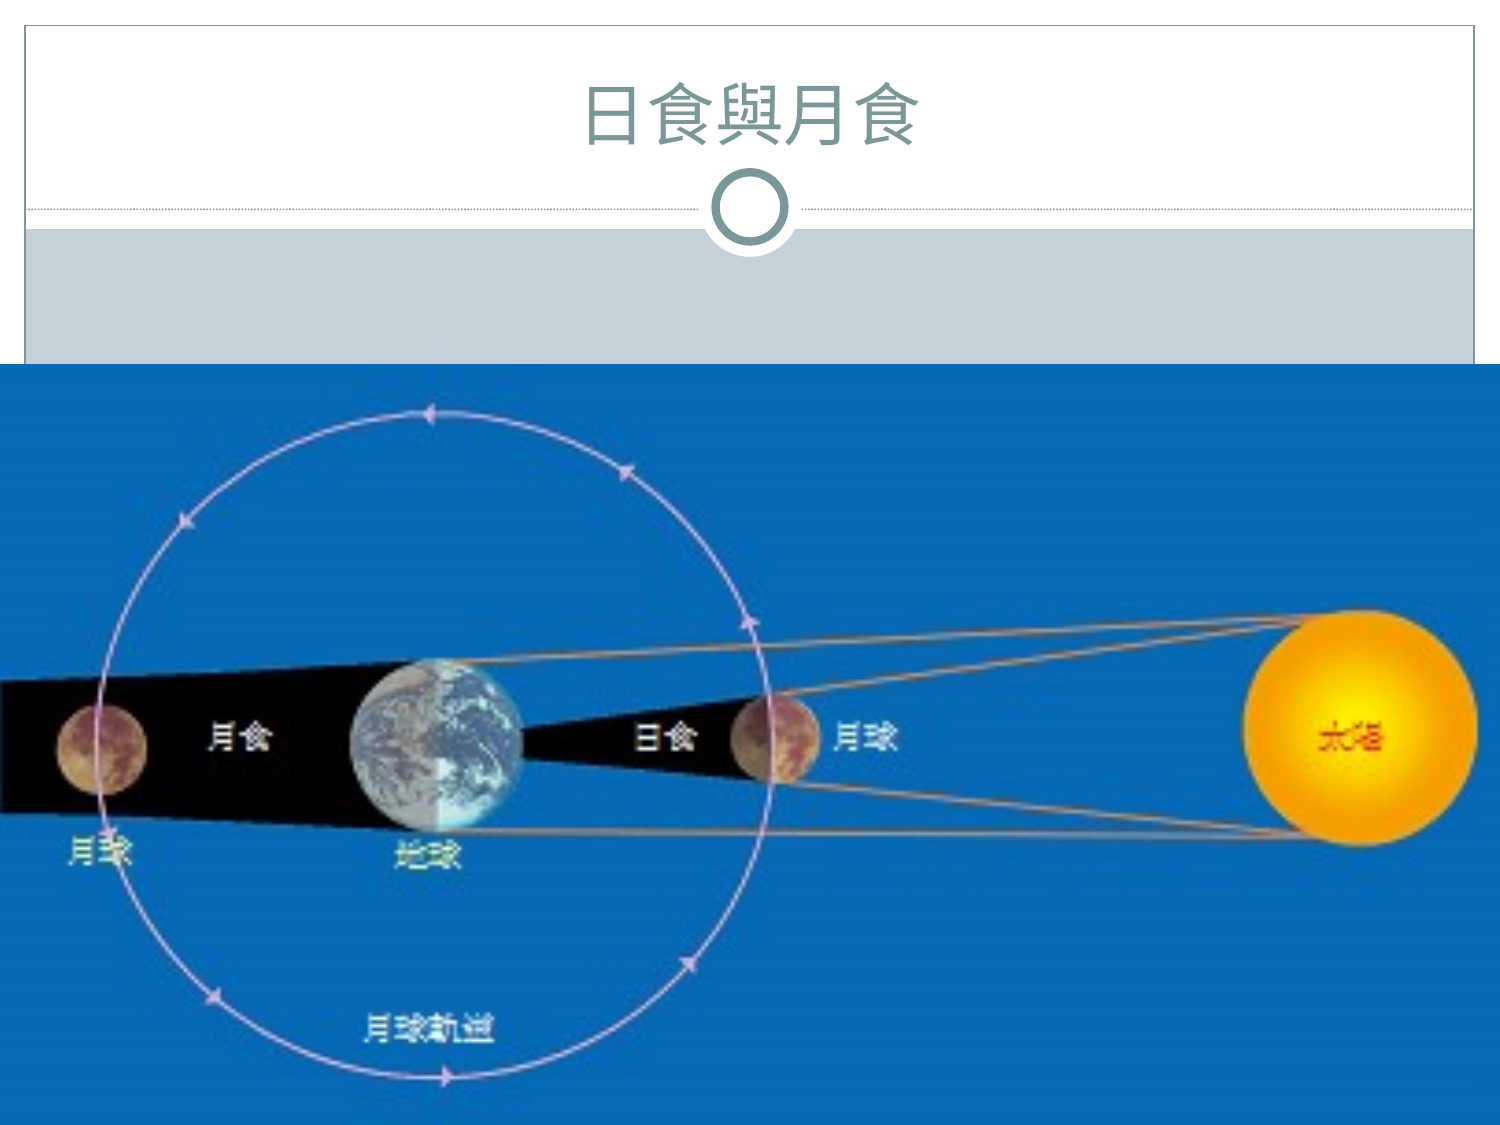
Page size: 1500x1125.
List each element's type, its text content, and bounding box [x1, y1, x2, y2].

title 日食與月食 [49, 37, 1450, 162]
picture [0, 364, 1500, 1125]
